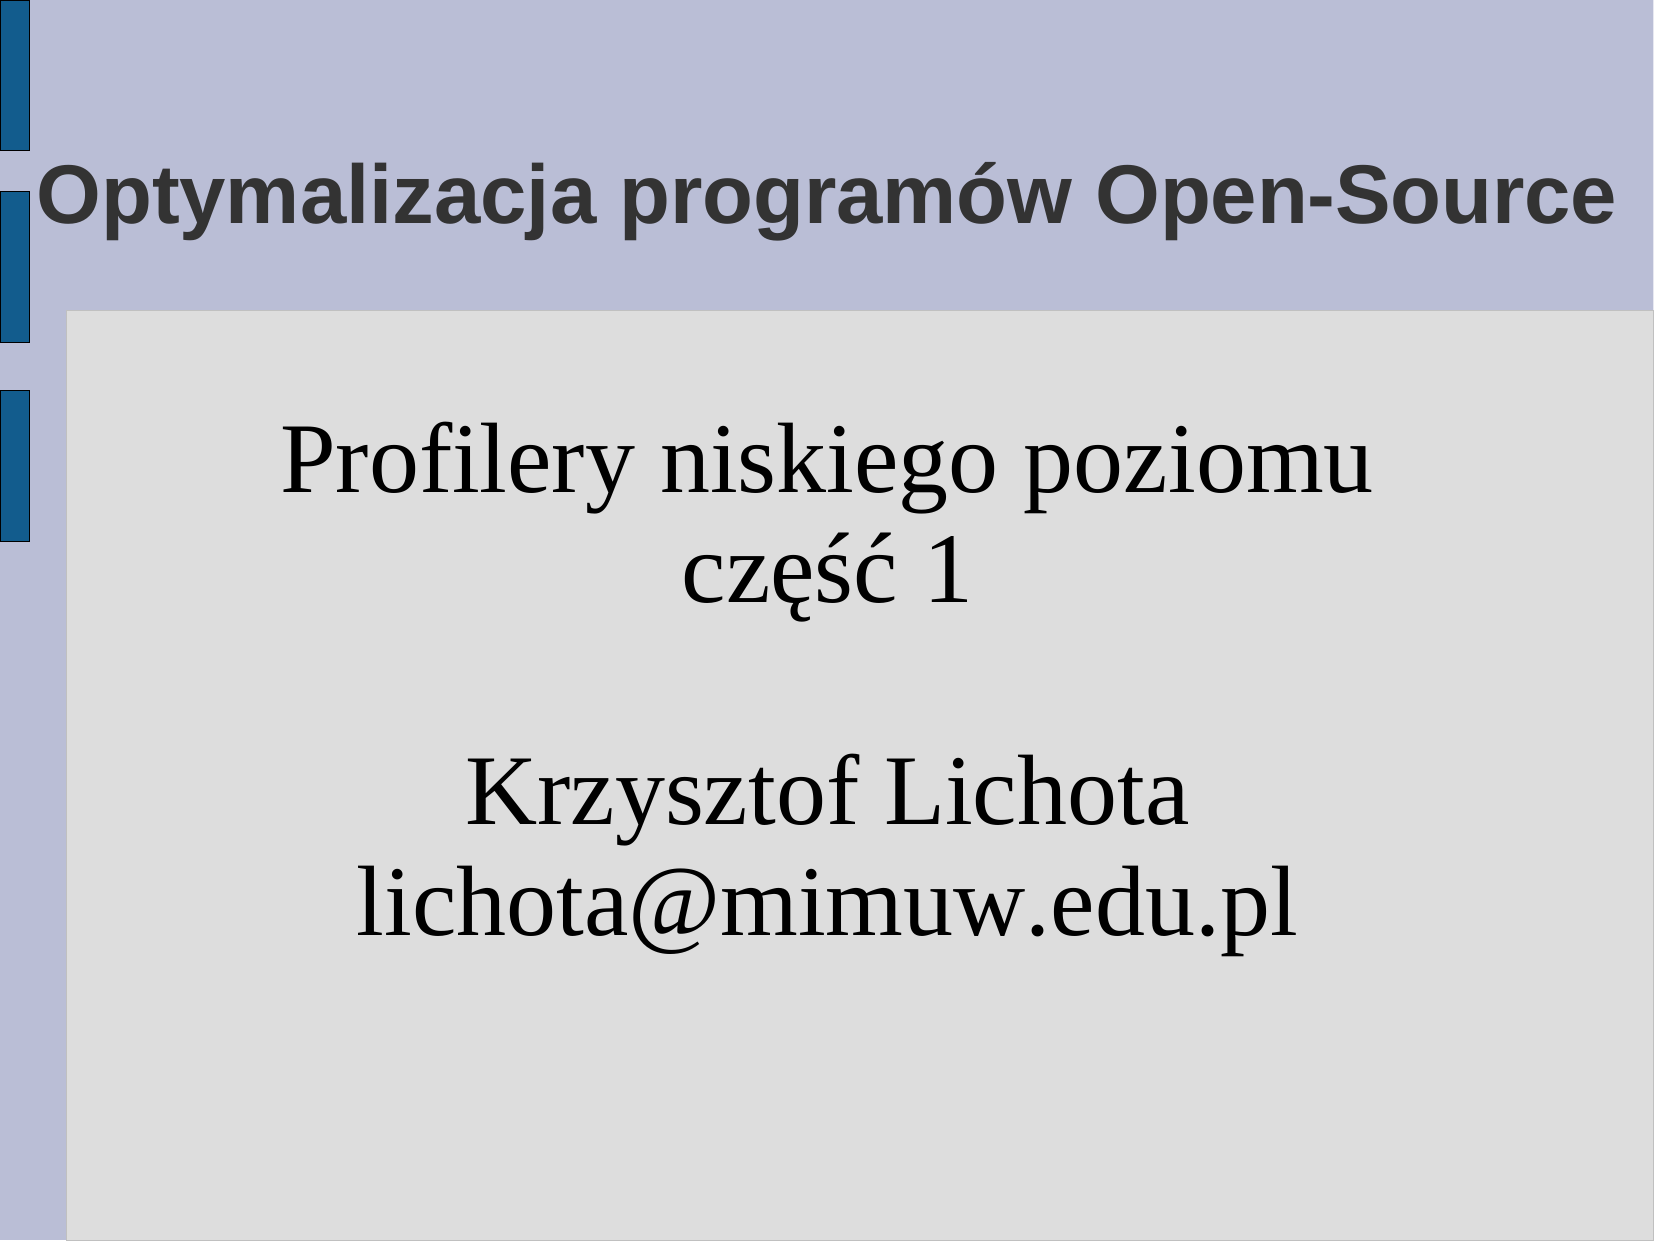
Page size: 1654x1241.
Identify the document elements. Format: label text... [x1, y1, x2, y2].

subtitle Profilery niskiego poziomu część 1 Krzysztof Lichota lichota@mimuw.edu.pl [121, 344, 1534, 1127]
title Optymalizacja programów Open-Source [36, 91, 1619, 299]
